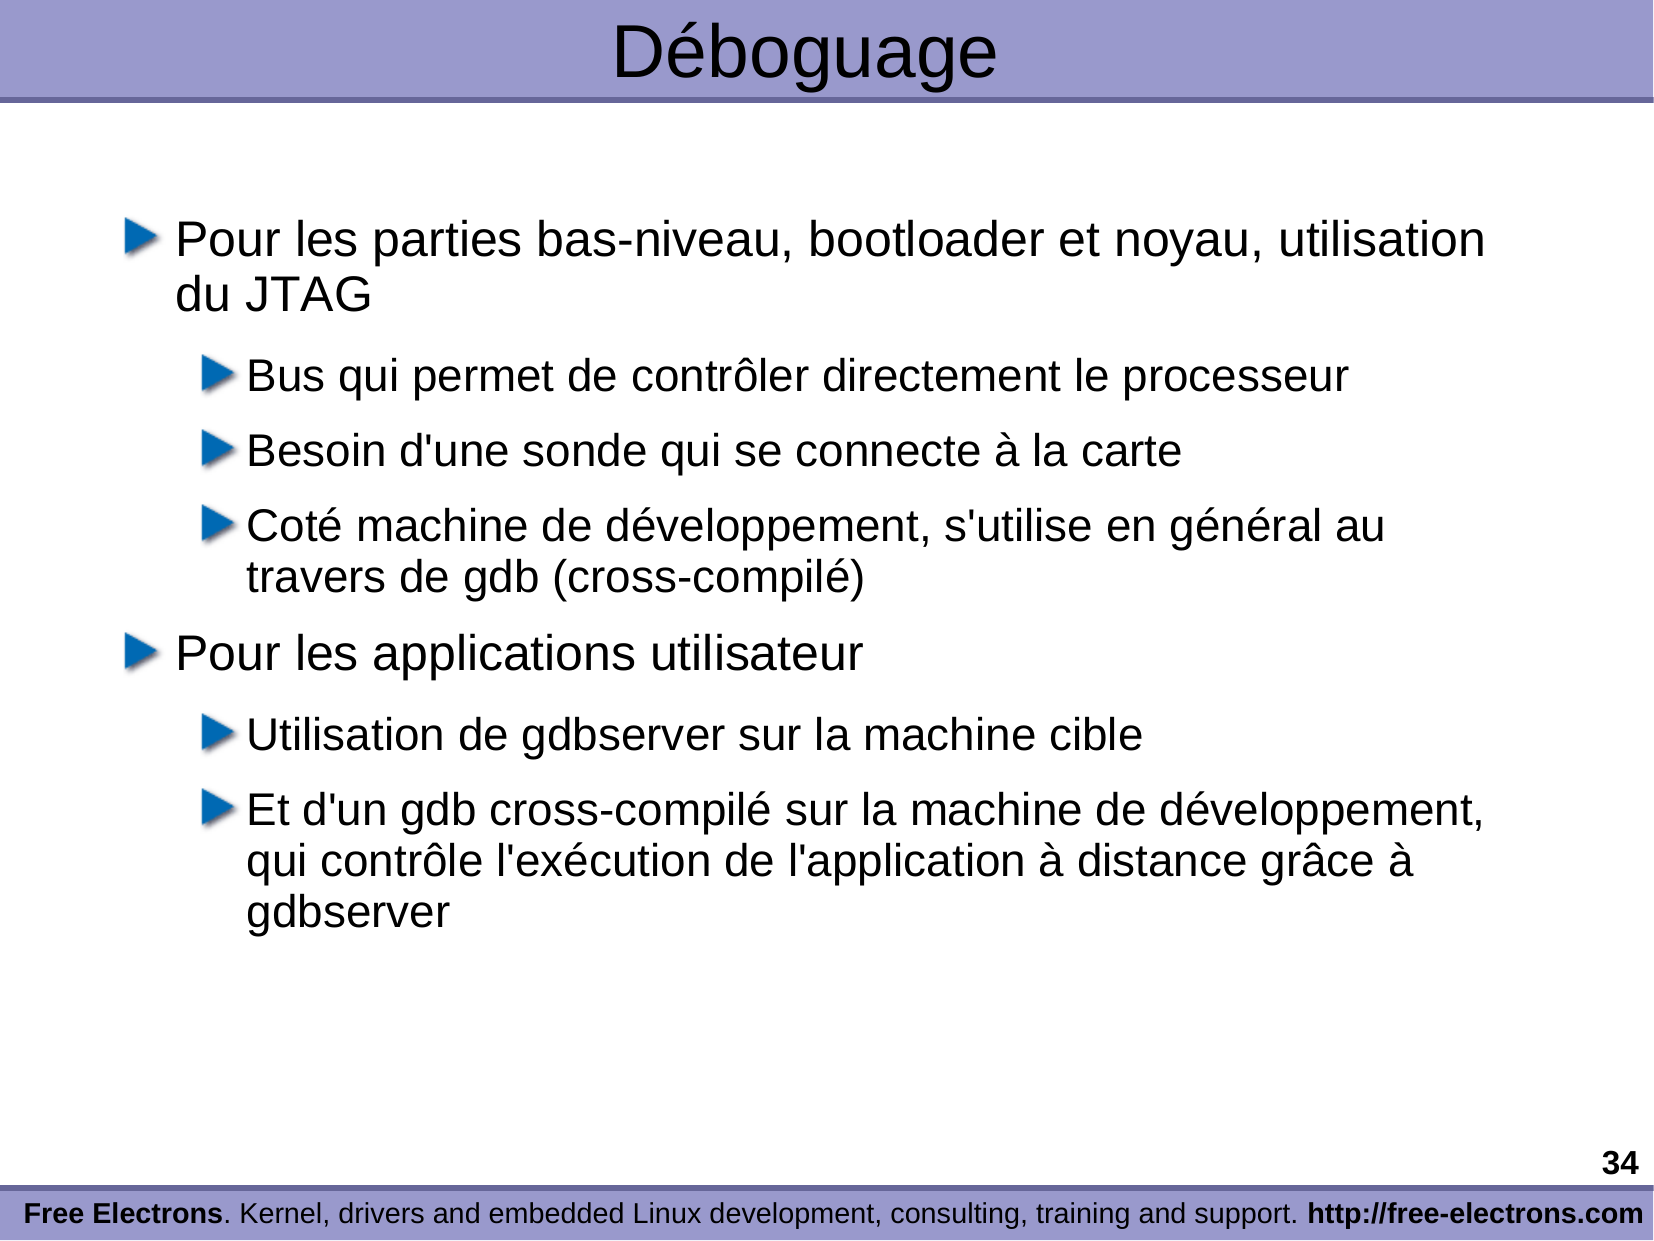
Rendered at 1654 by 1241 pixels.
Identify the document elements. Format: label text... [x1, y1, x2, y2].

title Déboguage [60, 4, 1551, 98]
list Pour les parties bas-niveau, bootloader et noyau, utilisation du JTAG Bus qui permet de contrôler directement le processeur Besoin d'une sonde qui se connecte à la carte Coté machine de développement, s'utilise en général au travers de gdb (cross-compilé) Pour les applications utilisateur Utilisation de gdbserver sur la machine cible Et d'un gdb cross-compilé sur la machine de développement, qui contrôle l'exécution de l'application à distance grâce à gdbserver [105, 210, 1518, 1061]
